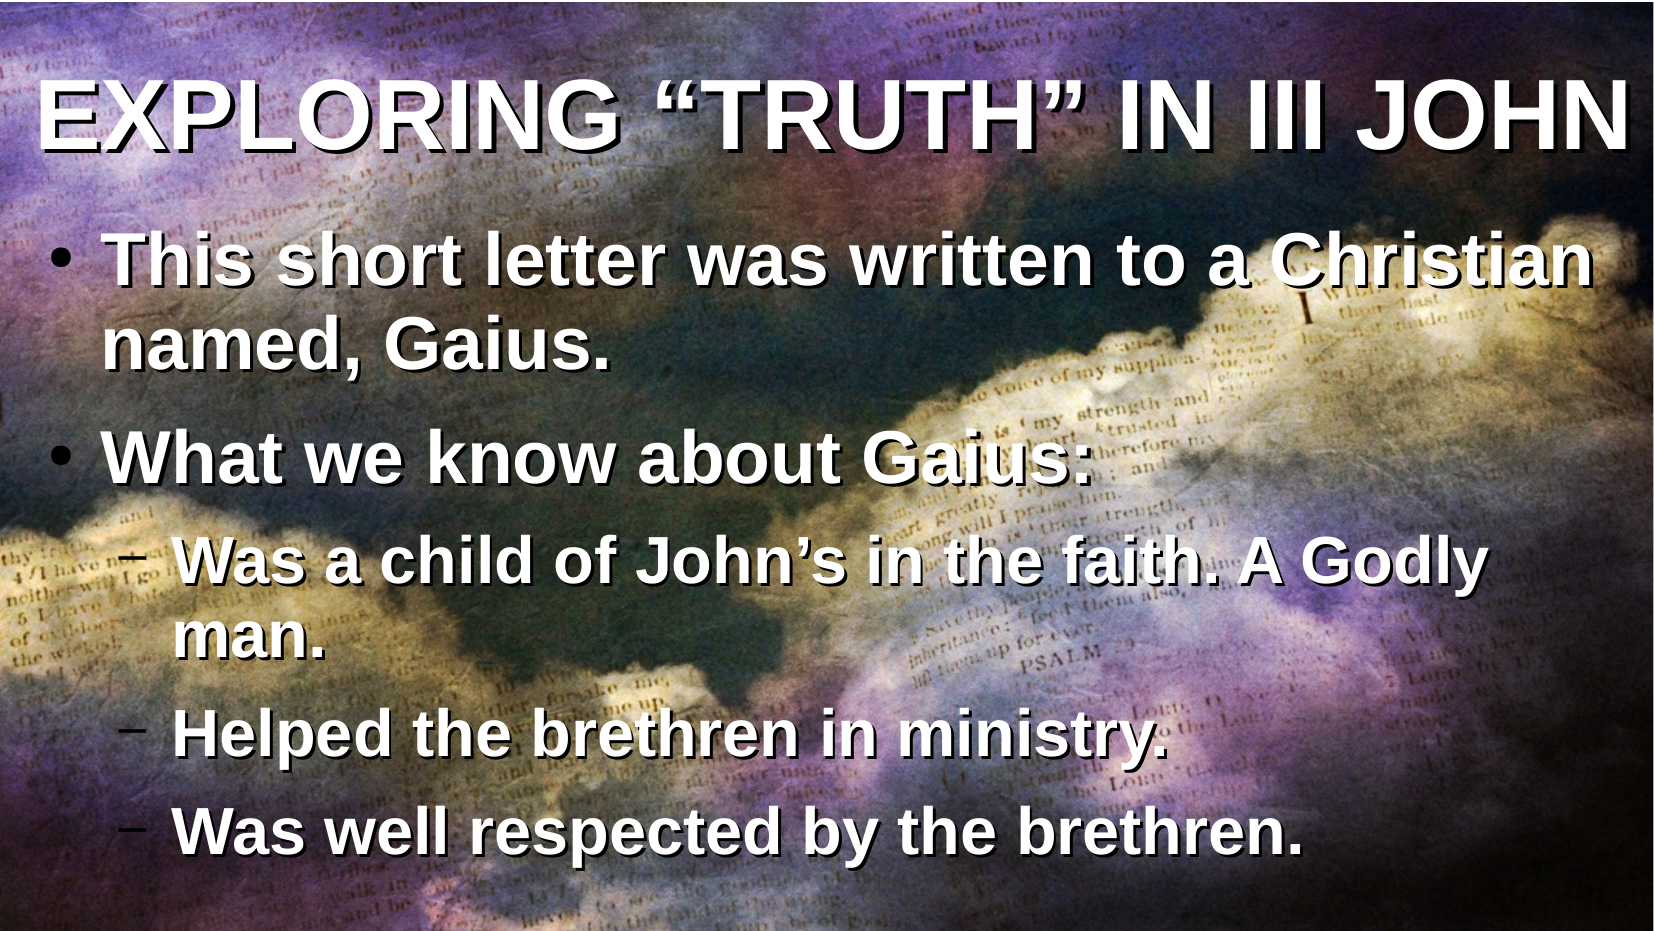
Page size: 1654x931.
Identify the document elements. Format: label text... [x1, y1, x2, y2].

picture [0, 2, 1654, 931]
title EXPLORING “TRUTH” IN III JOHN [15, 37, 1654, 193]
list This short letter was written to a Christian named, Gaius. What we know about Gaius: Was a child of John’s in the faith. A Godly man. Helped the brethren in ministry. Was well respected by the brethren. [30, 217, 1636, 916]
